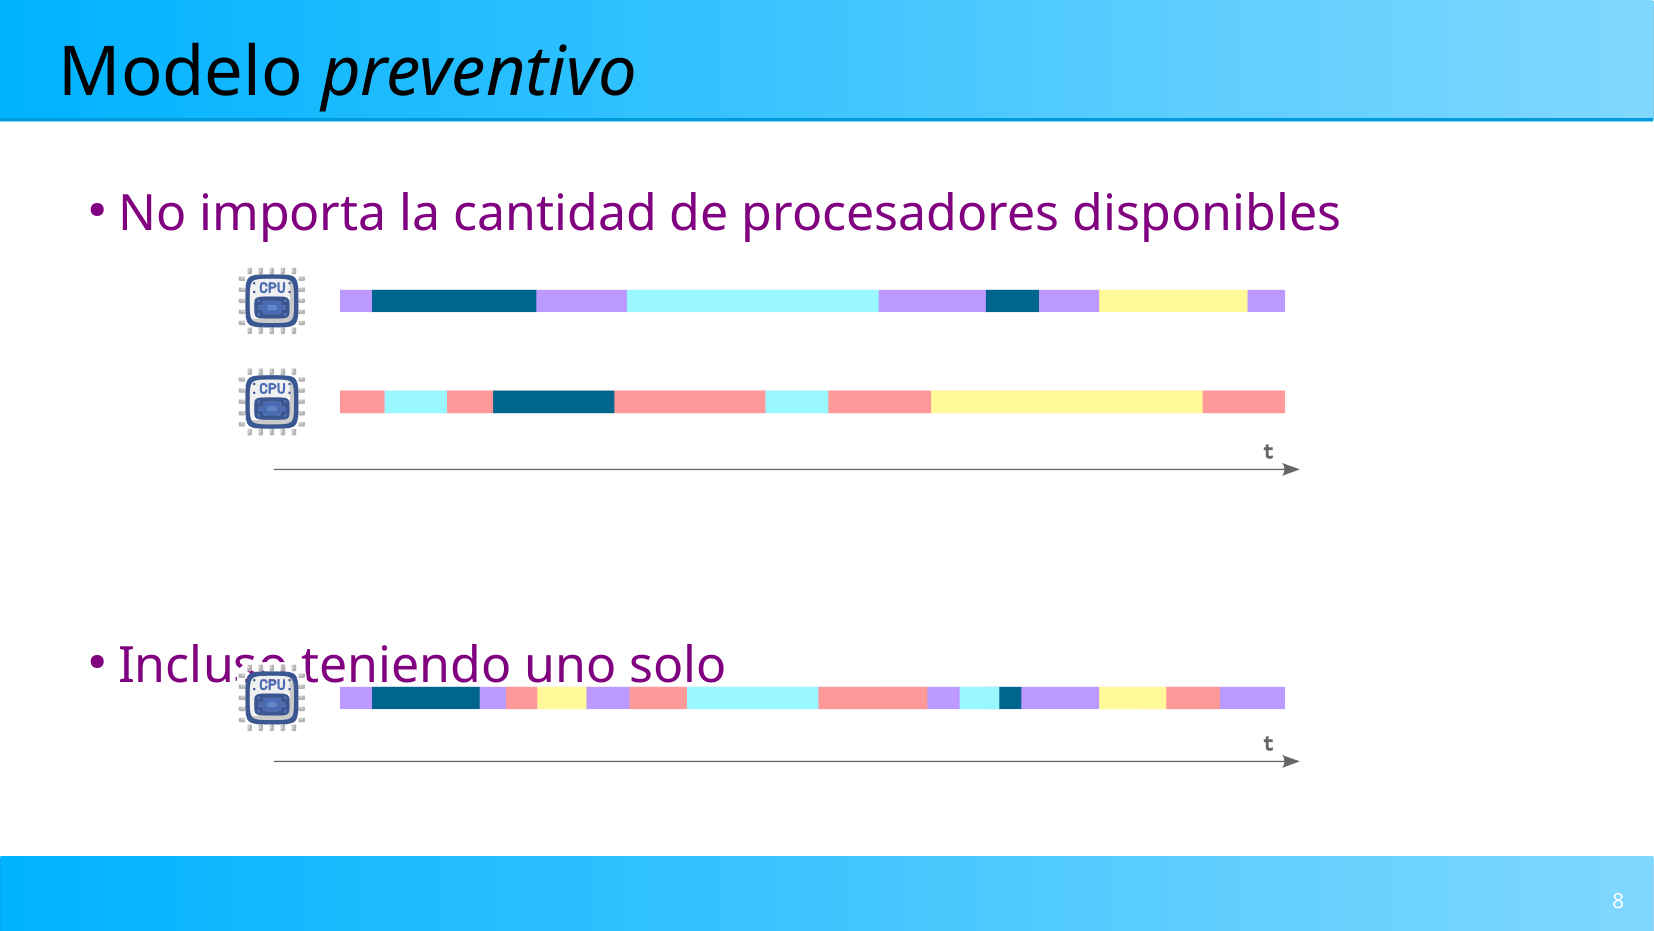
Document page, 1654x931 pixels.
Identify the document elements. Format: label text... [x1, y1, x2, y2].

picture [236, 662, 1300, 768]
title Modelo preventivo [59, 29, 1595, 108]
picture [236, 265, 1300, 476]
list No importa la cantidad de procesadores disponibles Incluso teniendo uno solo [59, 177, 1595, 768]
